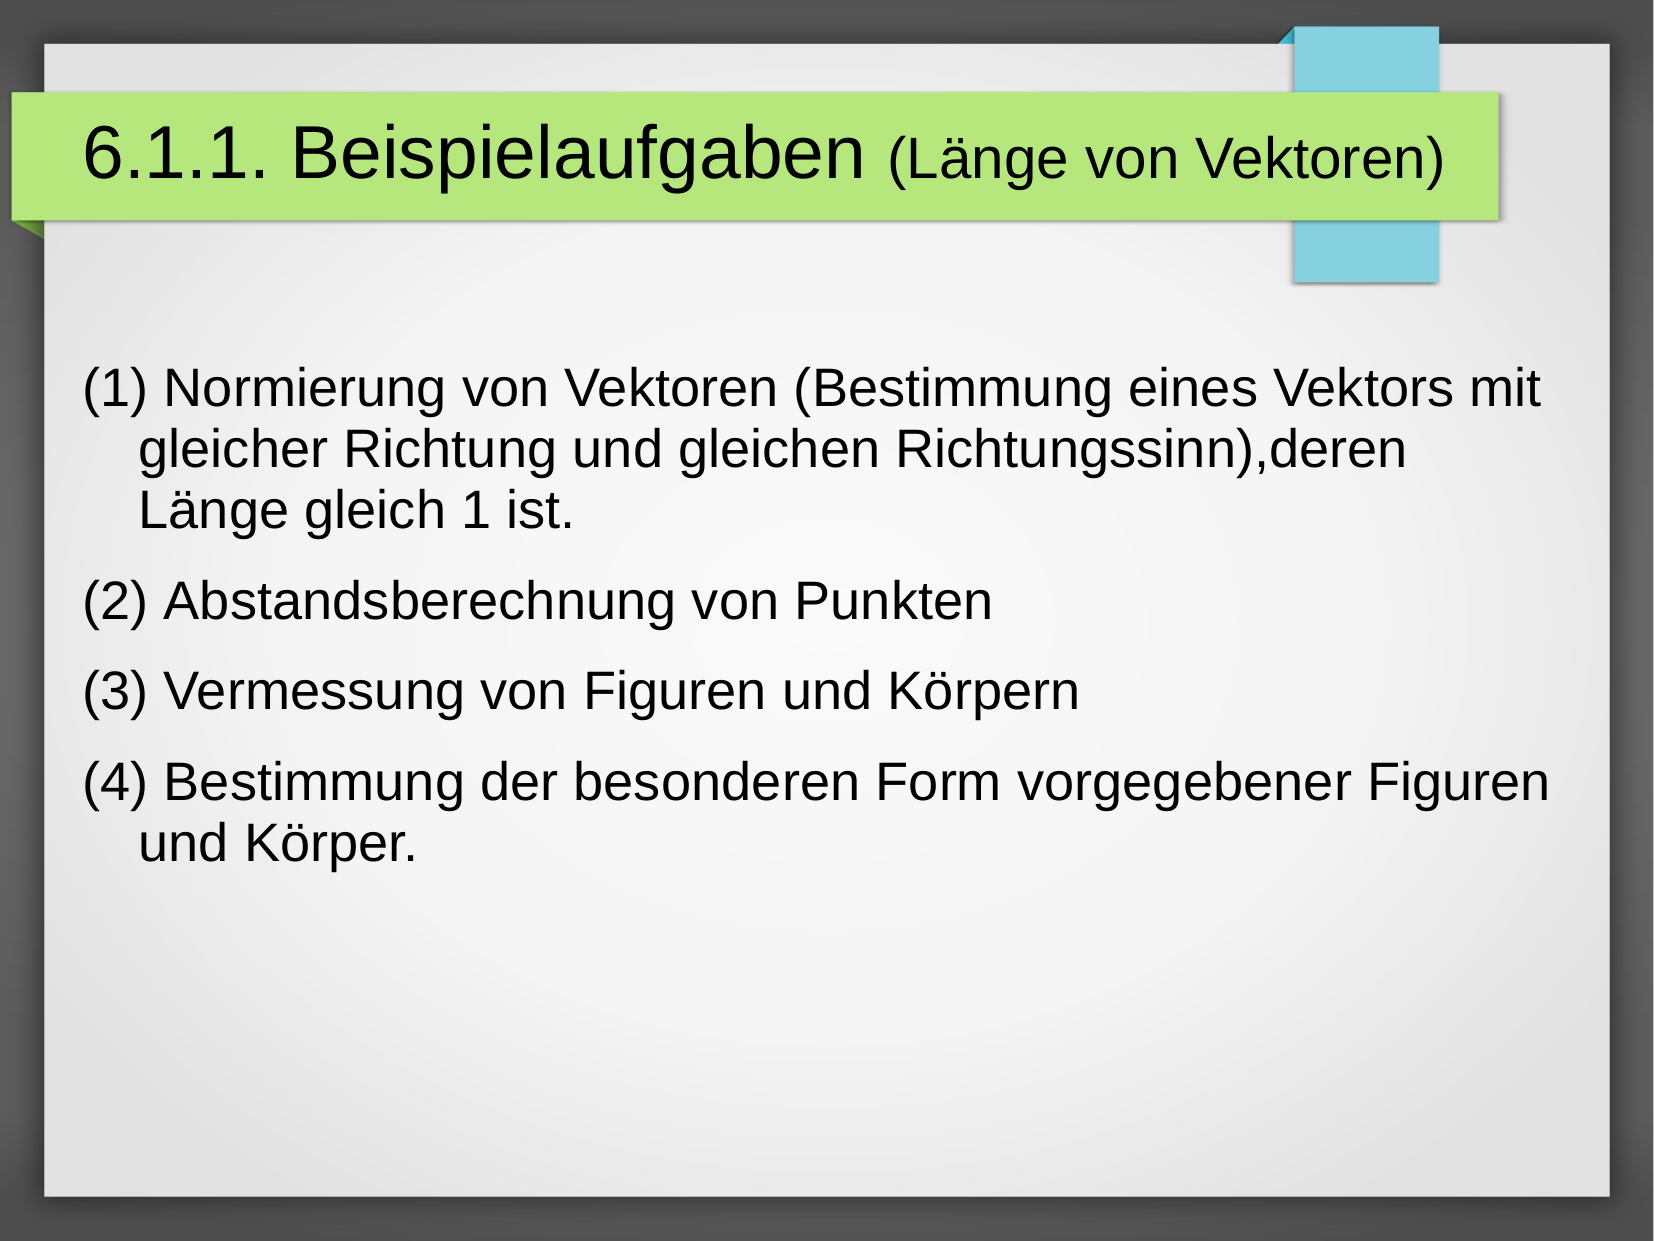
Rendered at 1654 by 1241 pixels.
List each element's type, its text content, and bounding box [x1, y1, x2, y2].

picture [0, 0, 1654, 1241]
list Normierung von Vektoren (Bestimmung eines Vektors mit gleicher Richtung und gleichen Richtungssinn),deren Länge gleich 1 ist. Abstandsberechnung von Punkten Vermessung von Figuren und Körpern Bestimmung der besonderen Form vorgegebener Figuren und Körper. [82, 354, 1571, 1074]
title 6.1.1. Beispielaufgaben (Länge von Vektoren) [82, 94, 1512, 213]
